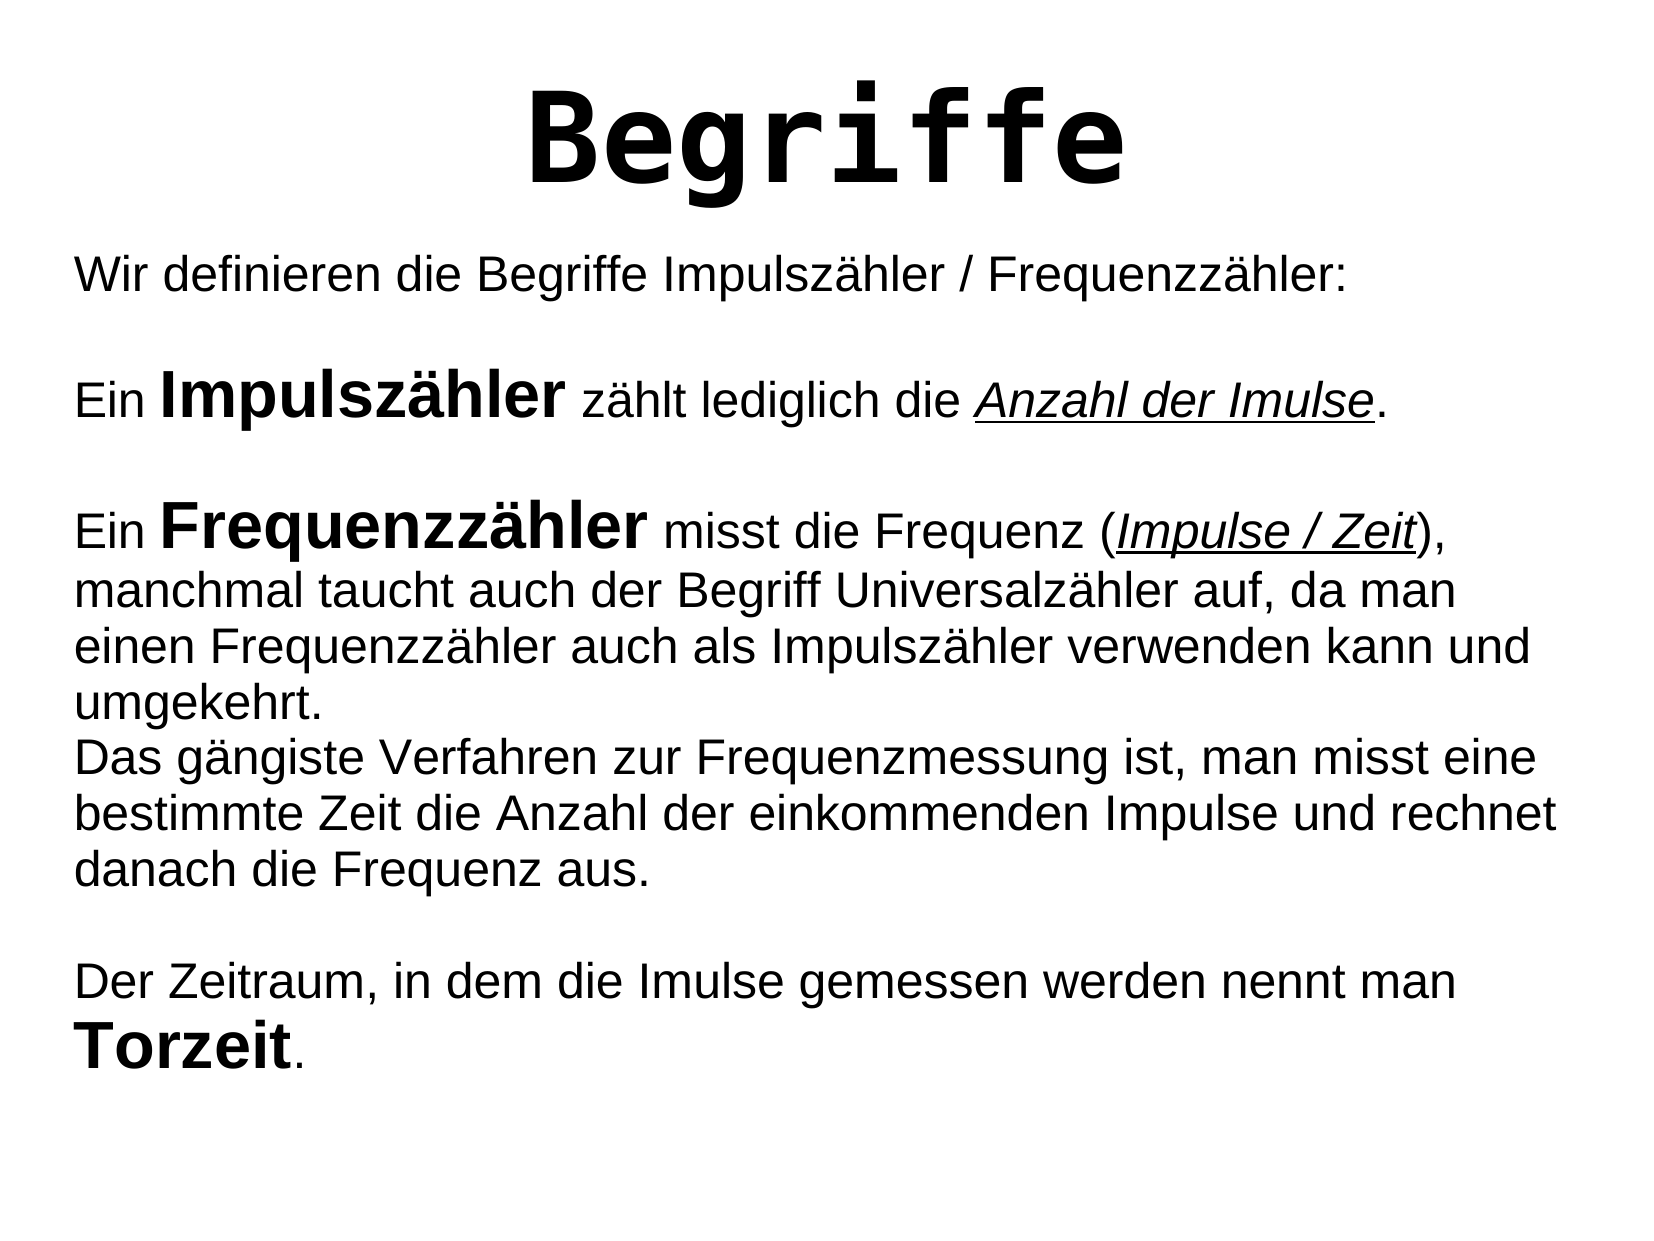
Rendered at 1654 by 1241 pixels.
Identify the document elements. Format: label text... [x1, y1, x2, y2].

text_box Begriffe [59, 59, 1595, 220]
text_box Wir definieren die Begriffe Impulszähler / Frequenzzähler: Ein Impulszähler zählt lediglich die Anzahl der Imulse. Ein Frequenzzähler misst die Frequenz (Impulse / Zeit), manchmal taucht auch der Begriff Universalzähler auf, da man einen Frequenzzähler auch als Impulszähler verwenden kann und umgekehrt. Das gängiste Verfahren zur Frequenzmessung ist, man misst eine bestimmte Zeit die Anzahl der einkommenden Impulse und rechnet danach die Frequenz aus. Der Zeitraum, in dem die Imulse gemessen werden nennt man Torzeit. [59, 238, 1595, 1182]
